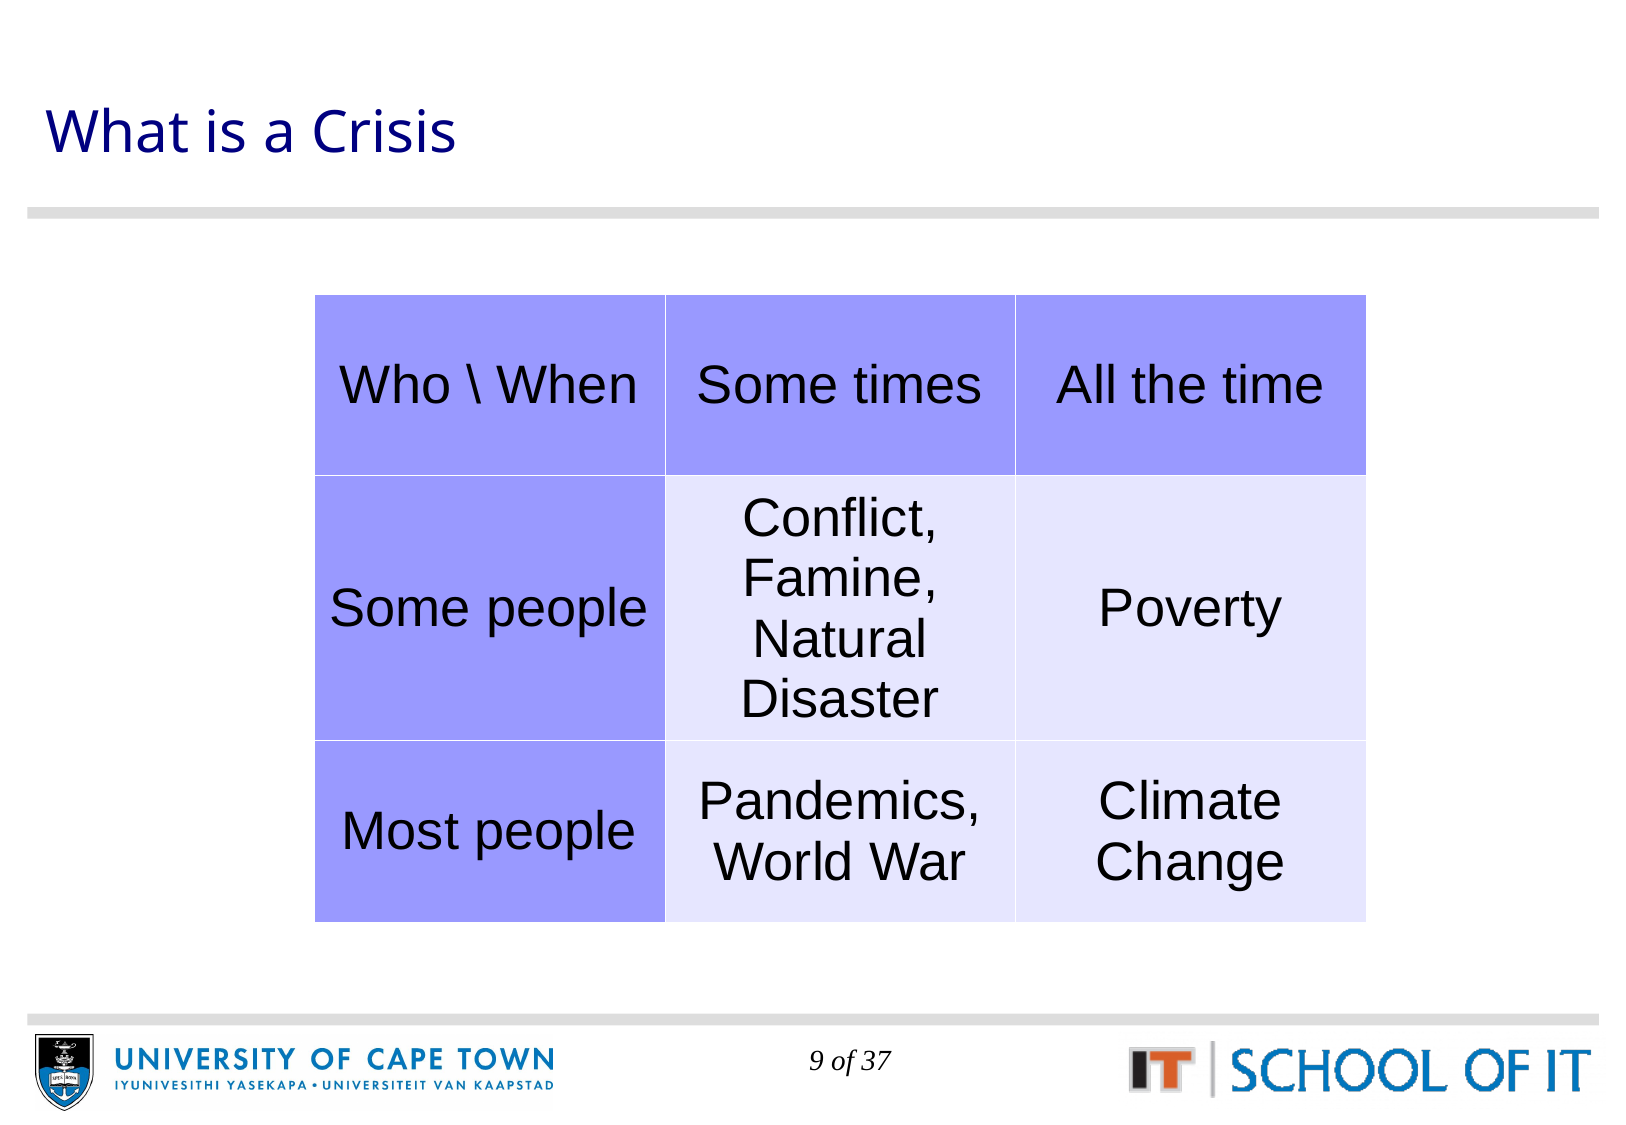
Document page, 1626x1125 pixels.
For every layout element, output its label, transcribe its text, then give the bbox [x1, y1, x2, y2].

picture [1118, 1030, 1606, 1109]
table_cell Pandemics, World War [666, 741, 1015, 922]
table_cell Some people [315, 476, 665, 740]
table_header Some times [666, 295, 1015, 475]
title What is a Crisis [45, 66, 1583, 194]
table_cell Poverty [1016, 476, 1366, 740]
table_cell Conflict, Famine, Natural Disaster [666, 476, 1015, 740]
table_cell Most people [315, 741, 665, 922]
table_header Who \ When [315, 295, 665, 475]
table_cell Climate Change [1016, 741, 1366, 922]
table_header All the time [1016, 295, 1366, 475]
picture [35, 1034, 553, 1111]
